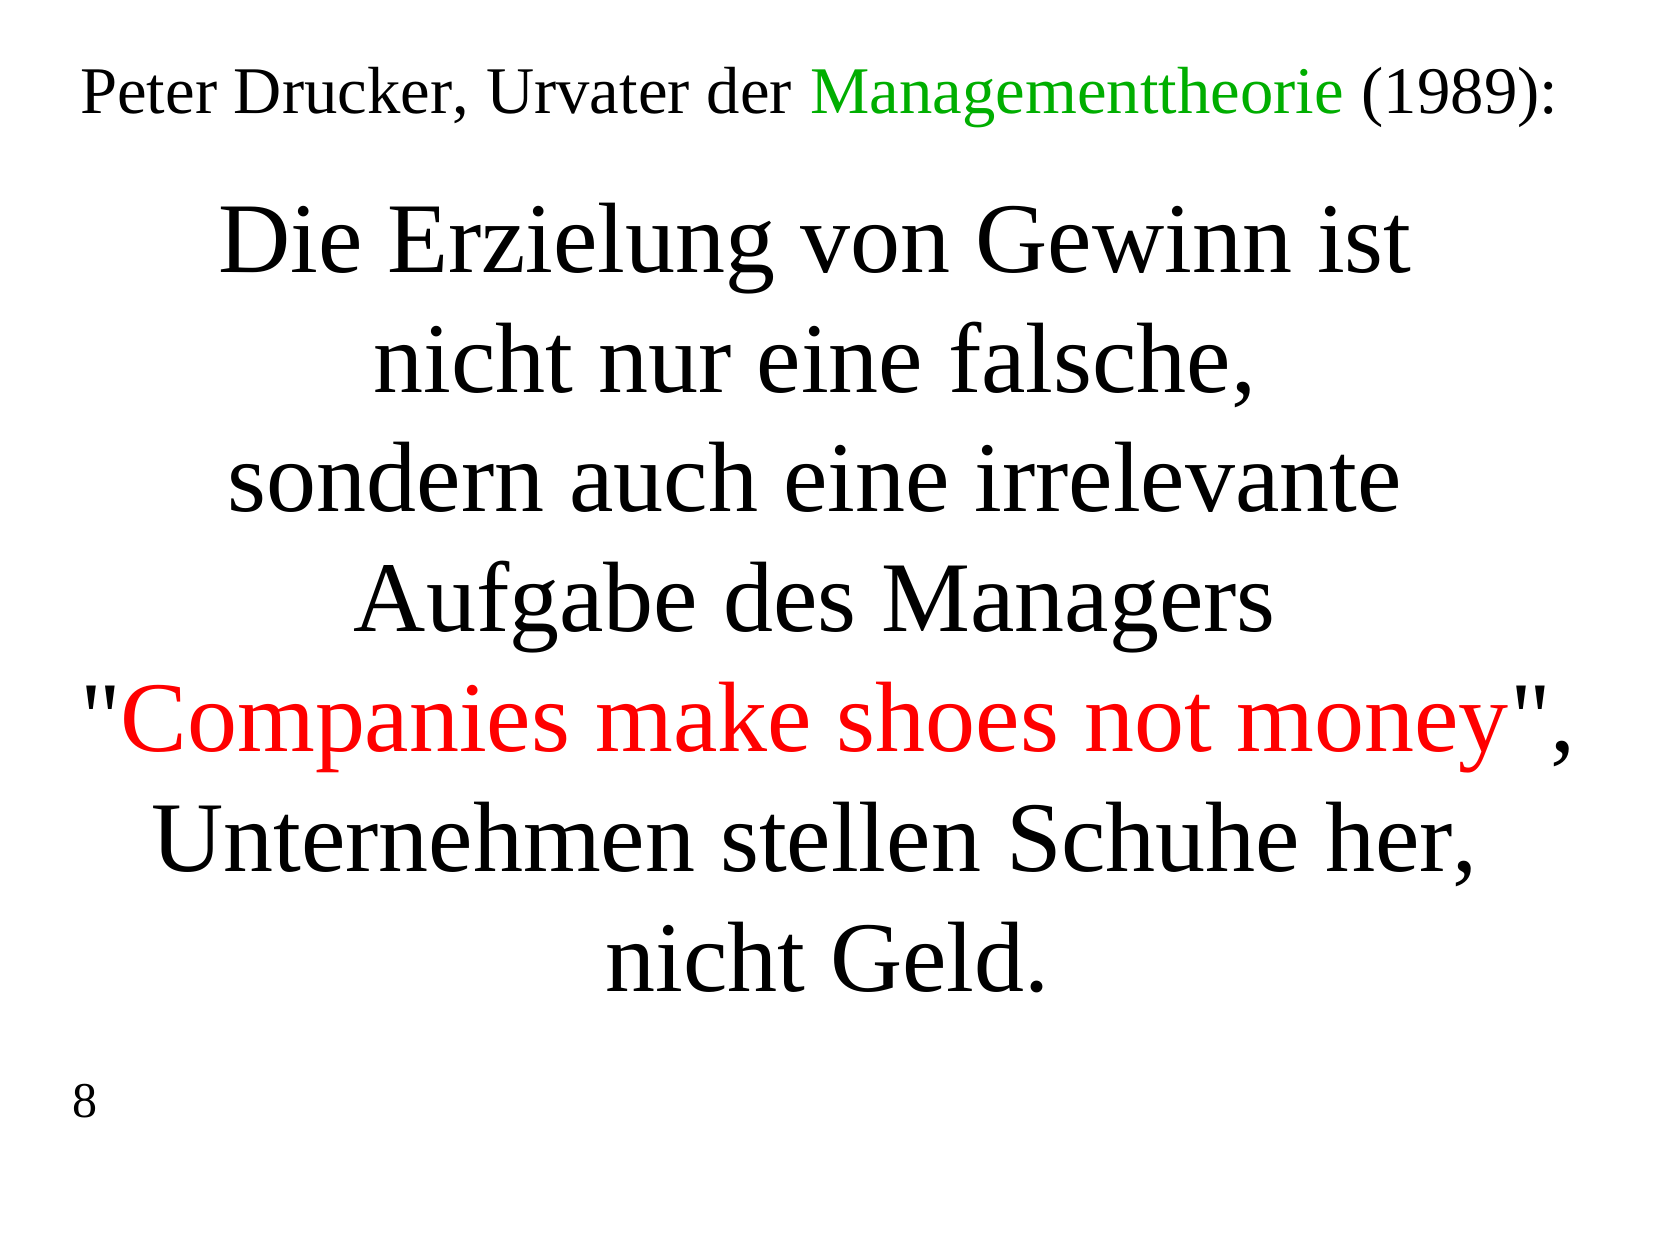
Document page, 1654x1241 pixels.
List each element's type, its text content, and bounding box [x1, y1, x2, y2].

text_box <Nummer> [72, 1067, 283, 1128]
text_box Peter Drucker, Urvater der Managementtheorie (1989): Die Erzielung von Gewinn ist nicht nur eine falsche, sondern auch eine irrelevante Aufgabe des Managers "Companies make shoes not money", Unternehmen stellen Schuhe her, nicht Geld. [54, 47, 1602, 1012]
